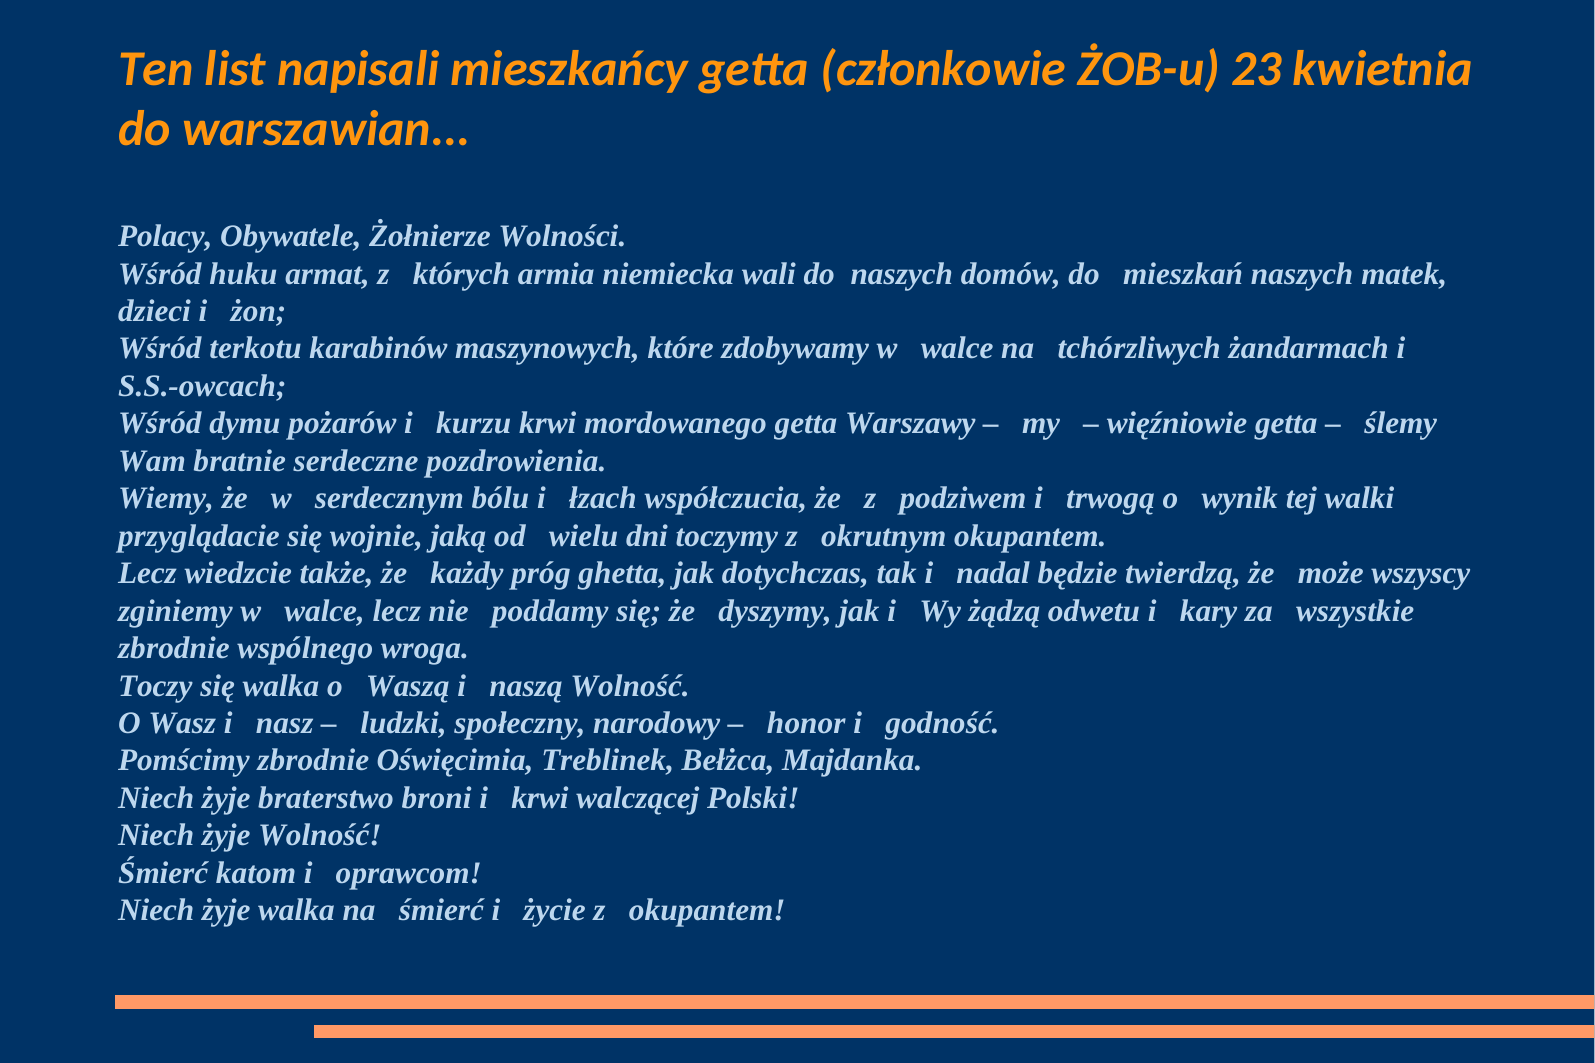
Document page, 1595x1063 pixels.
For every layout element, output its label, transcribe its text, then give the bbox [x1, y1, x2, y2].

title Ten list napisali mieszkańcy getta (członkowie ŻOB-u) 23 kwietnia do warszawian... Polacy, Obywatele, Żołnierze Wolności. Wśród huku armat, z których armia niemiecka wali do naszych domów, do mieszkań naszych matek, dzieci i żon; Wśród terkotu karabinów maszynowych, które zdobywamy w walce na tchórzliwych żandarmach i S.S.-owcach; Wśród dymu pożarów i kurzu krwi mordowanego getta Warszawy – my – więźniowie getta – ślemy Wam bratnie serdeczne pozdrowienia. Wiemy, że w serdecznym bólu i łzach współczucia, że z podziwem i trwogą o wynik tej walki przyglądacie się wojnie, jaką od wielu dni toczymy z okrutnym okupantem. Lecz wiedzcie także, że każdy próg ghetta, jak dotychczas, tak i nadal będzie twierdzą, że może wszyscy zginiemy w walce, lecz nie poddamy się; że dyszymy, jak i Wy żądzą odwetu i kary za wszystkie zbrodnie wspólnego wroga. Toczy się walka o Waszą i naszą Wolność. O Wasz i nasz – ludzki, społeczny, narodowy – honor i godność. Pomścimy zbrodnie Oświęcimia, Treblinek, Bełżca, Majdanka. Niech żyje braterstwo broni i krwi walczącej Polski! Niech żyje Wolność! Śmierć katom i oprawcom! Niech żyje walka na śmierć i życie z okupantem! [118, 35, 1480, 979]
